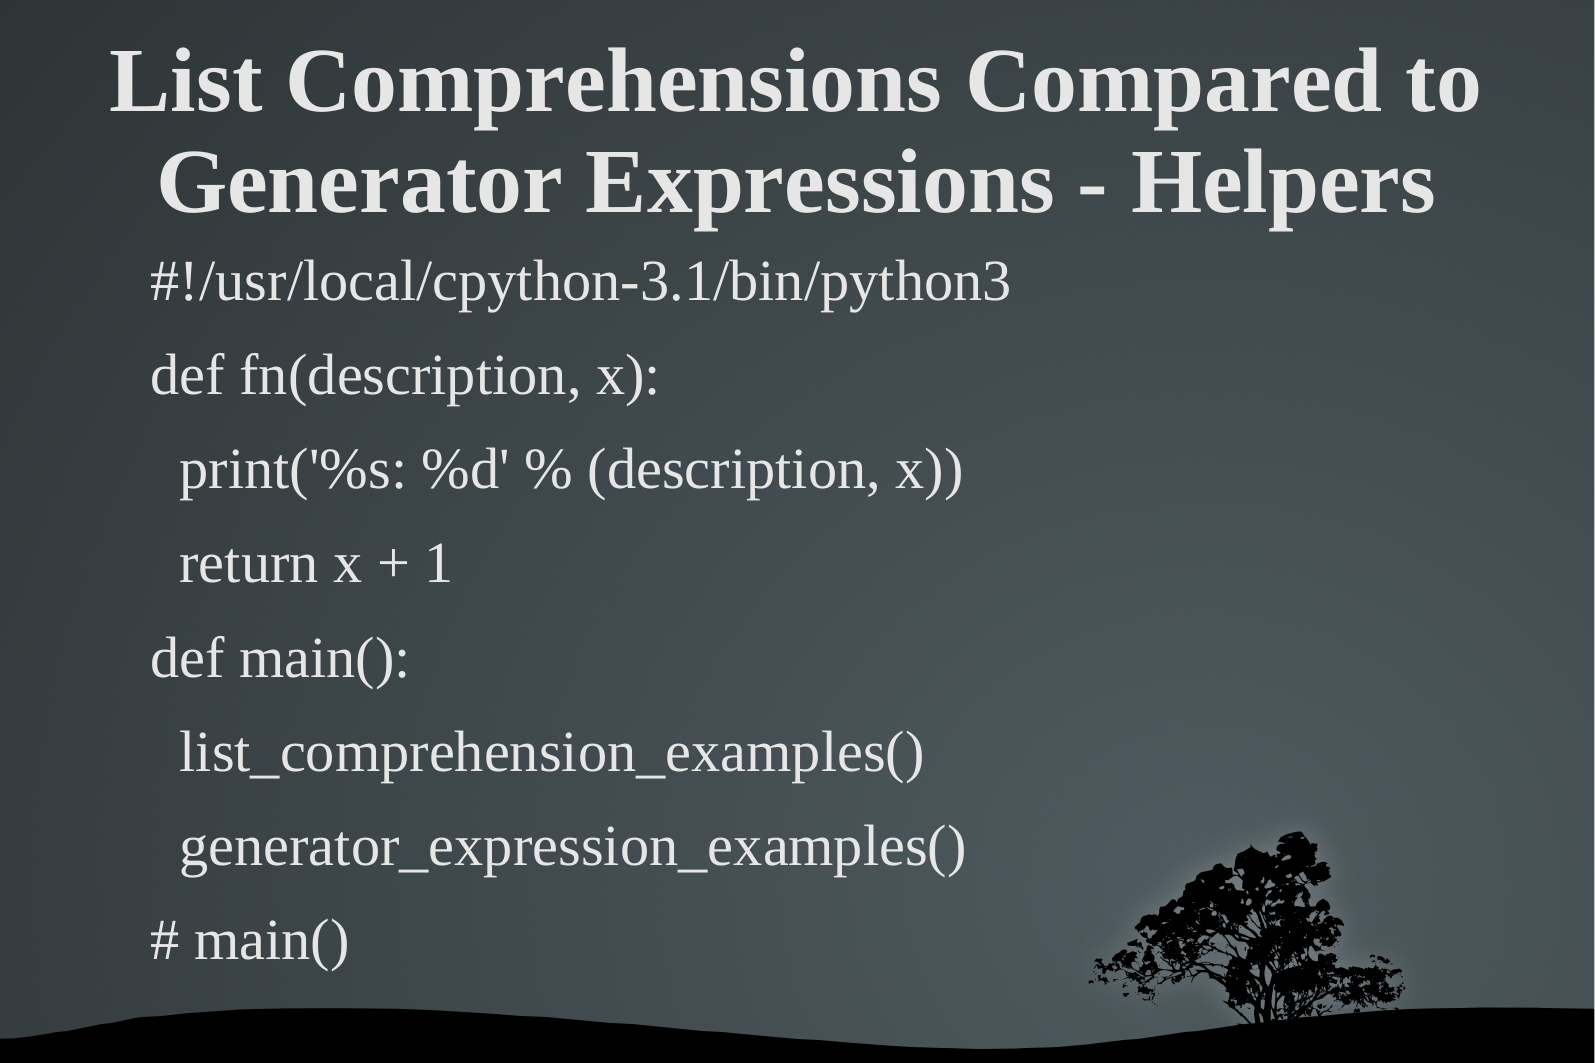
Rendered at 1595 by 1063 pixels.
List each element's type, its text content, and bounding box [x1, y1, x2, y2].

list #!/usr/local/cpython-3.1/bin/python3 def fn(description, x): print('%s: %d' % (description, x)) return x + 1 def main(): list_comprehension_examples() generator_expression_examples() # main() [79, 248, 1515, 1063]
picture [0, 0, 1595, 1063]
title List Comprehensions Compared to Generator Expressions - Helpers [79, 11, 1515, 248]
